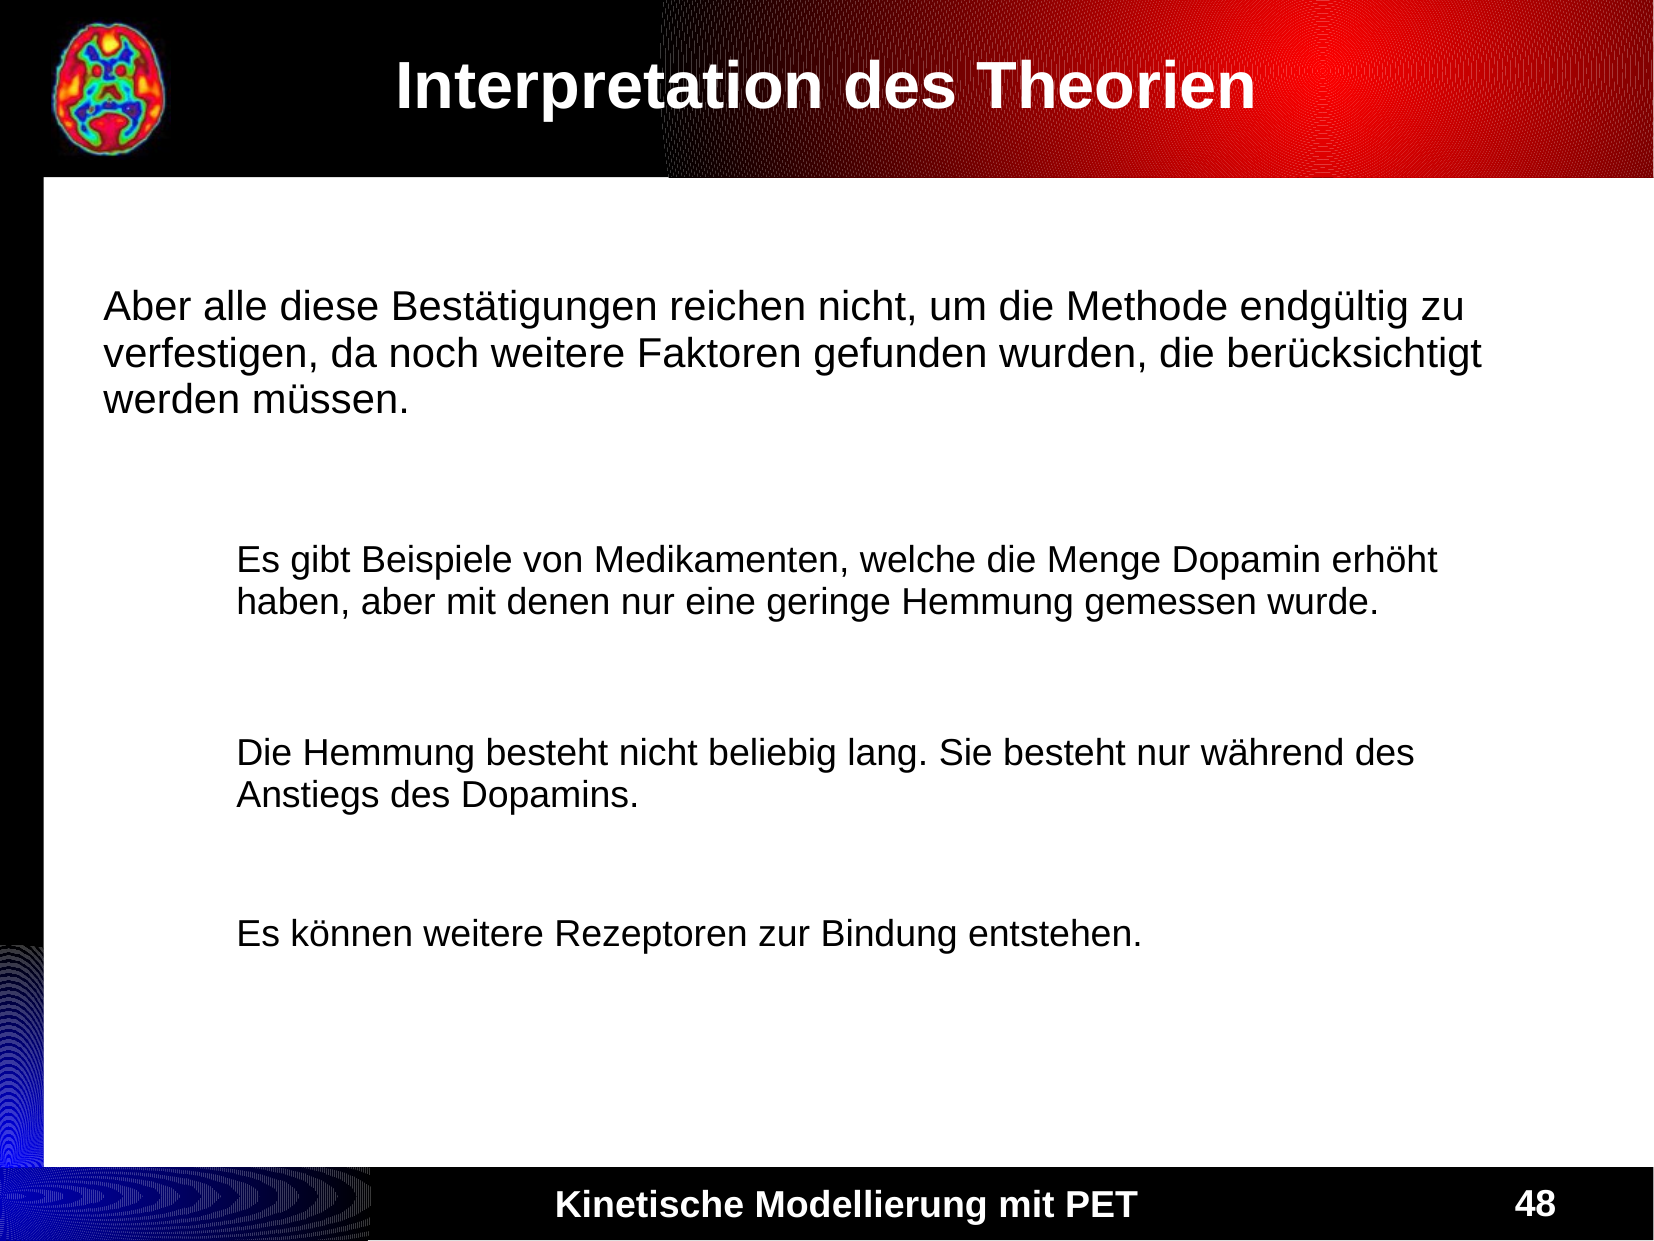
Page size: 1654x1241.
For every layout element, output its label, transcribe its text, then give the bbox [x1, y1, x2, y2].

text_box 55 [1422, 1175, 1649, 1234]
text_box Es gibt Beispiele von Medikamenten, welche die Menge Dopamin erhöht haben, aber mit denen nur eine geringe Hemmung gemessen wurde. [147, 531, 1506, 631]
text_box Die Hemmung besteht nicht beliebig lang. Sie besteht nur während des Anstiegs des Dopamins. [147, 723, 1506, 823]
picture [51, 17, 115, 160]
title Interpretation des Theorien [115, 11, 1539, 160]
text_box Kinetische Modellierung mit PET [512, 1176, 1182, 1235]
text_box Es können weitere Rezeptoren zur Bindung entstehen. [147, 905, 1506, 962]
text_box [0, 0, 1654, 1241]
text_box Aber alle diese Bestätigungen reichen nicht, um die Methode endgültig zu verfestigen, da noch weitere Faktoren gefunden wurden, die berücksichtigt werden müssen. [88, 275, 1565, 478]
